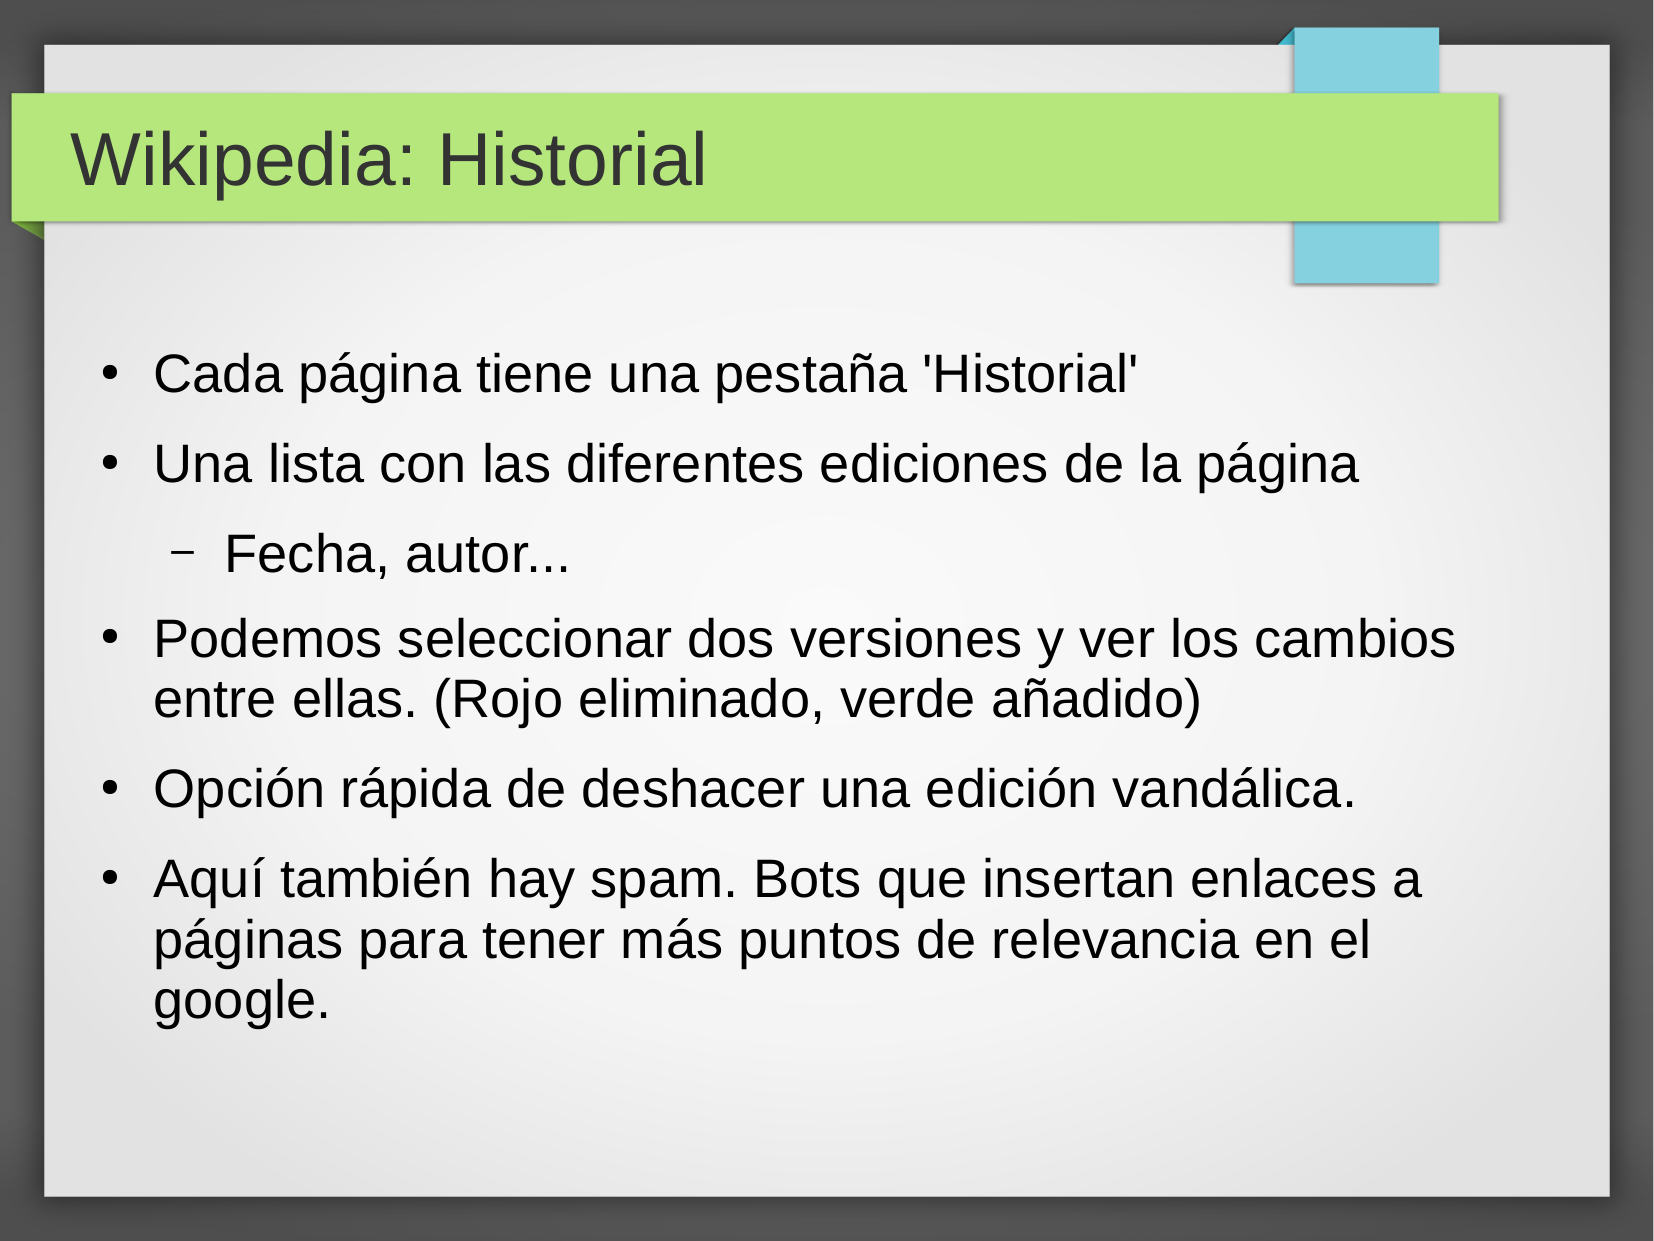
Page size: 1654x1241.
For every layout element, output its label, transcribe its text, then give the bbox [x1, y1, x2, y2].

list Cada página tiene una pestaña 'Historial' Una lista con las diferentes ediciones de la página Fecha, autor... Podemos seleccionar dos versiones y ver los cambios entre ellas. (Rojo eliminado, verde añadido) Opción rápida de deshacer una edición vandálica. Aquí también hay spam. Bots que insertan enlaces a páginas para tener más puntos de relevancia en el google. [82, 343, 1538, 1063]
picture [0, 0, 1654, 1241]
title Wikipedia: Historial [70, 106, 1229, 213]
